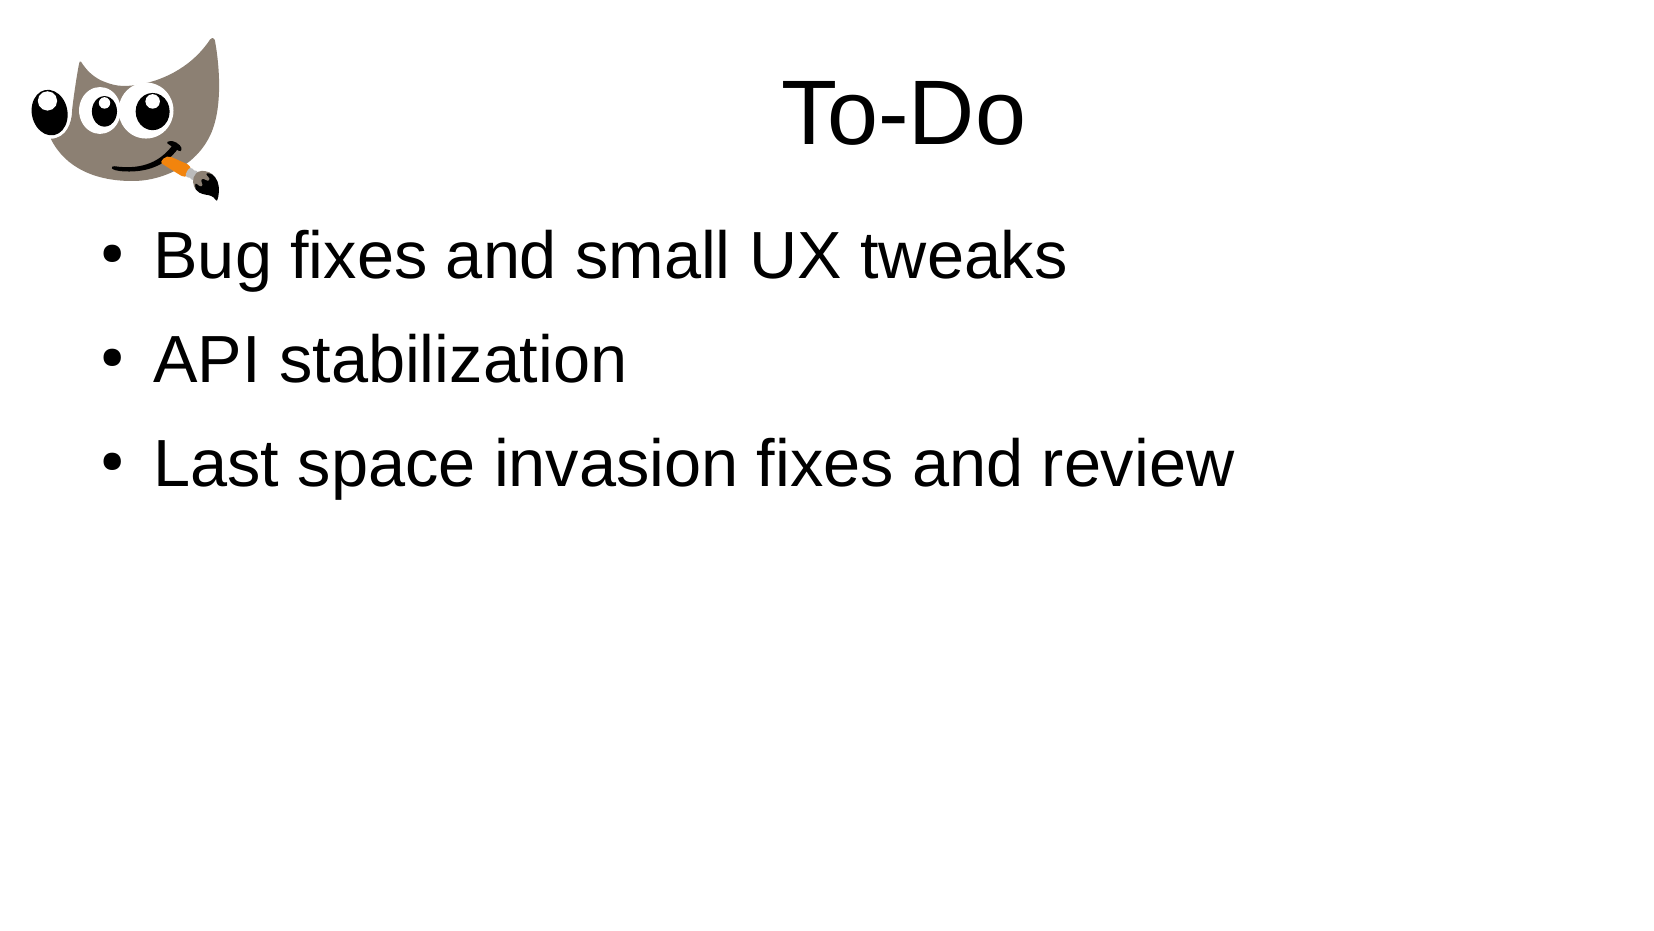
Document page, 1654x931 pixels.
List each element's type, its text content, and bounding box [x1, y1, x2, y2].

list Bug fixes and small UX tweaks API stabilization Last space invasion fixes and review [82, 217, 1571, 758]
title To-Do [232, 37, 1576, 188]
